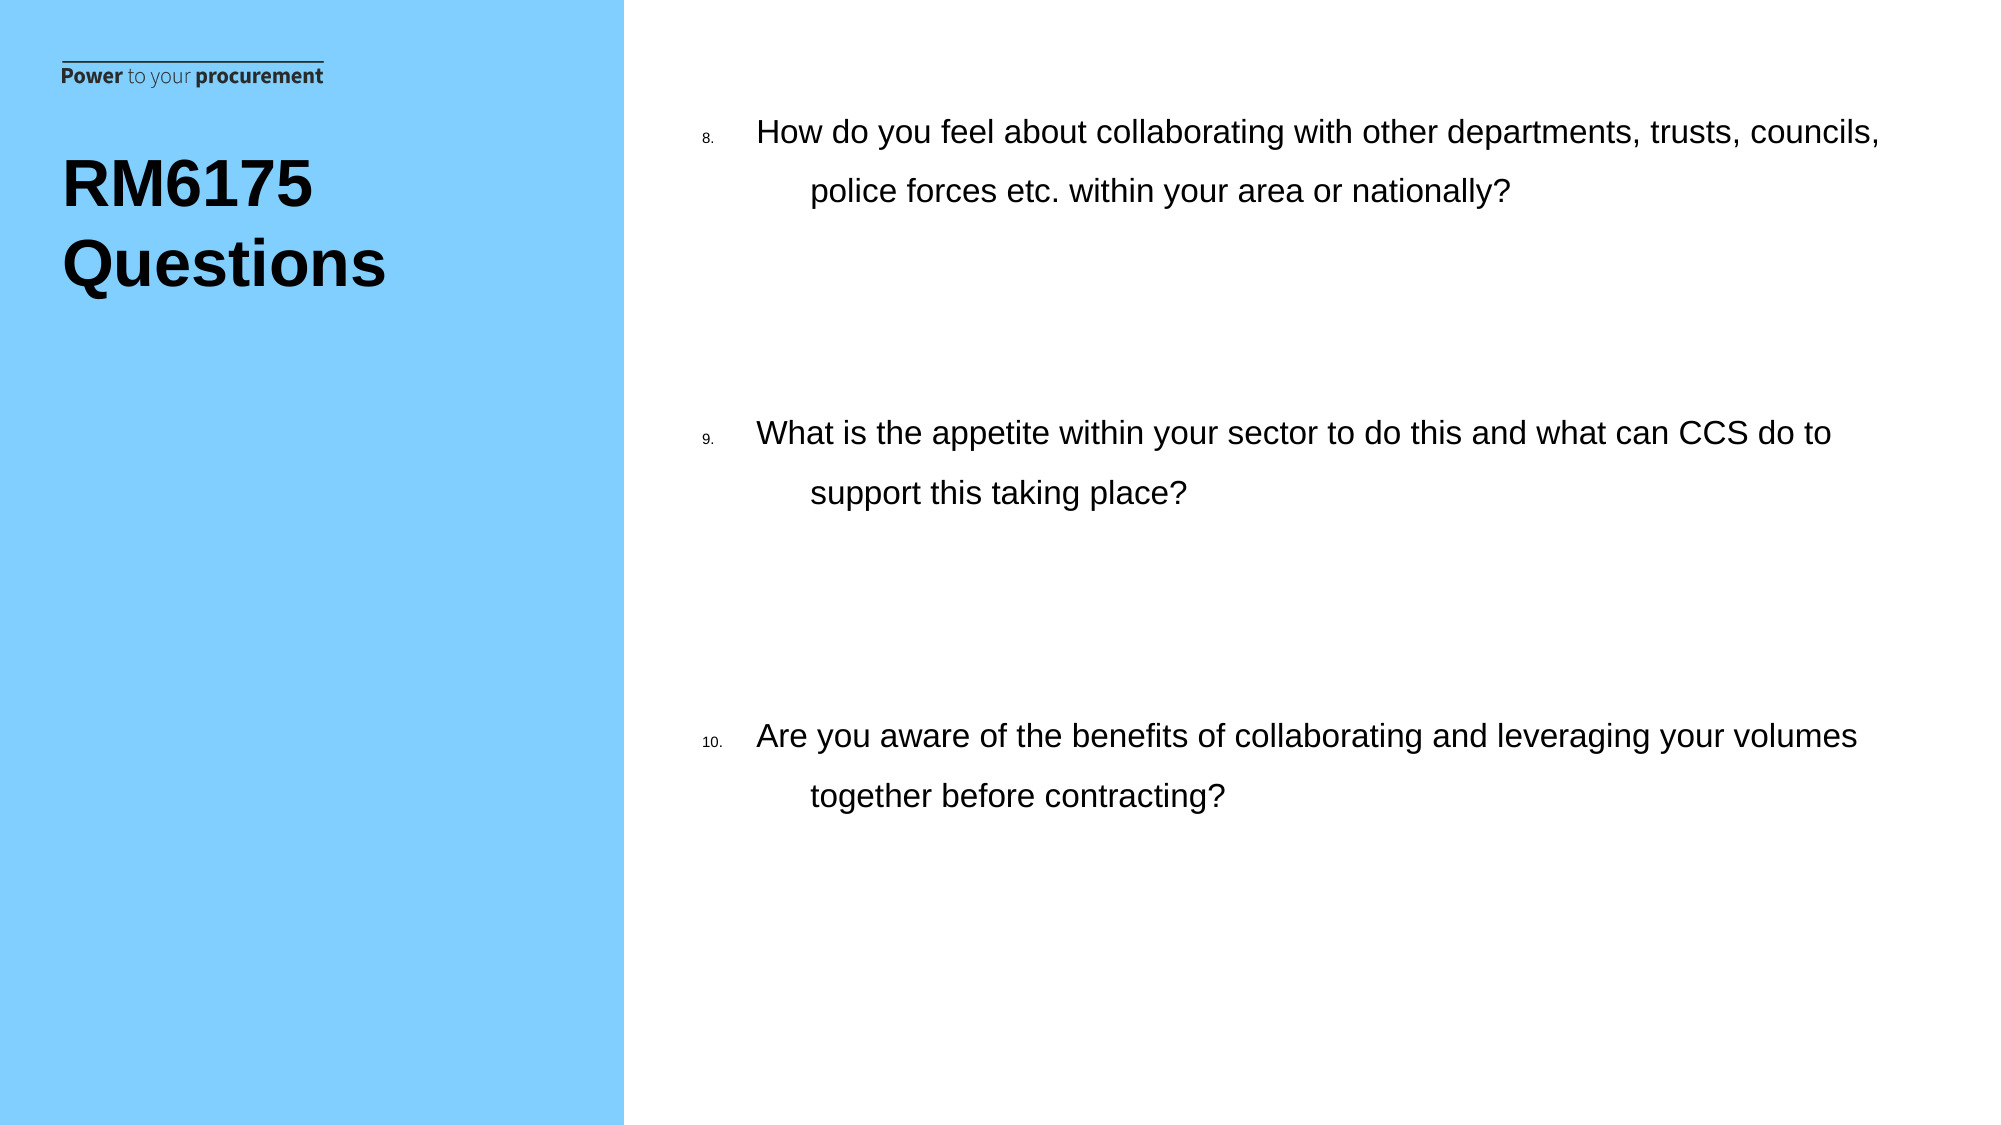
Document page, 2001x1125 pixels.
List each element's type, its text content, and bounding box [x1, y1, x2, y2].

title How do you feel about collaborating with other departments, trusts, councils, police forces etc. within your area or nationally? What is the appetite within your sector to do this and what can CCS do to support this taking place? Are you aware of the benefits of collaborating and leveraging your volumes together before contracting? [660, 89, 1937, 885]
title RM6175 Questions [62, 139, 564, 279]
